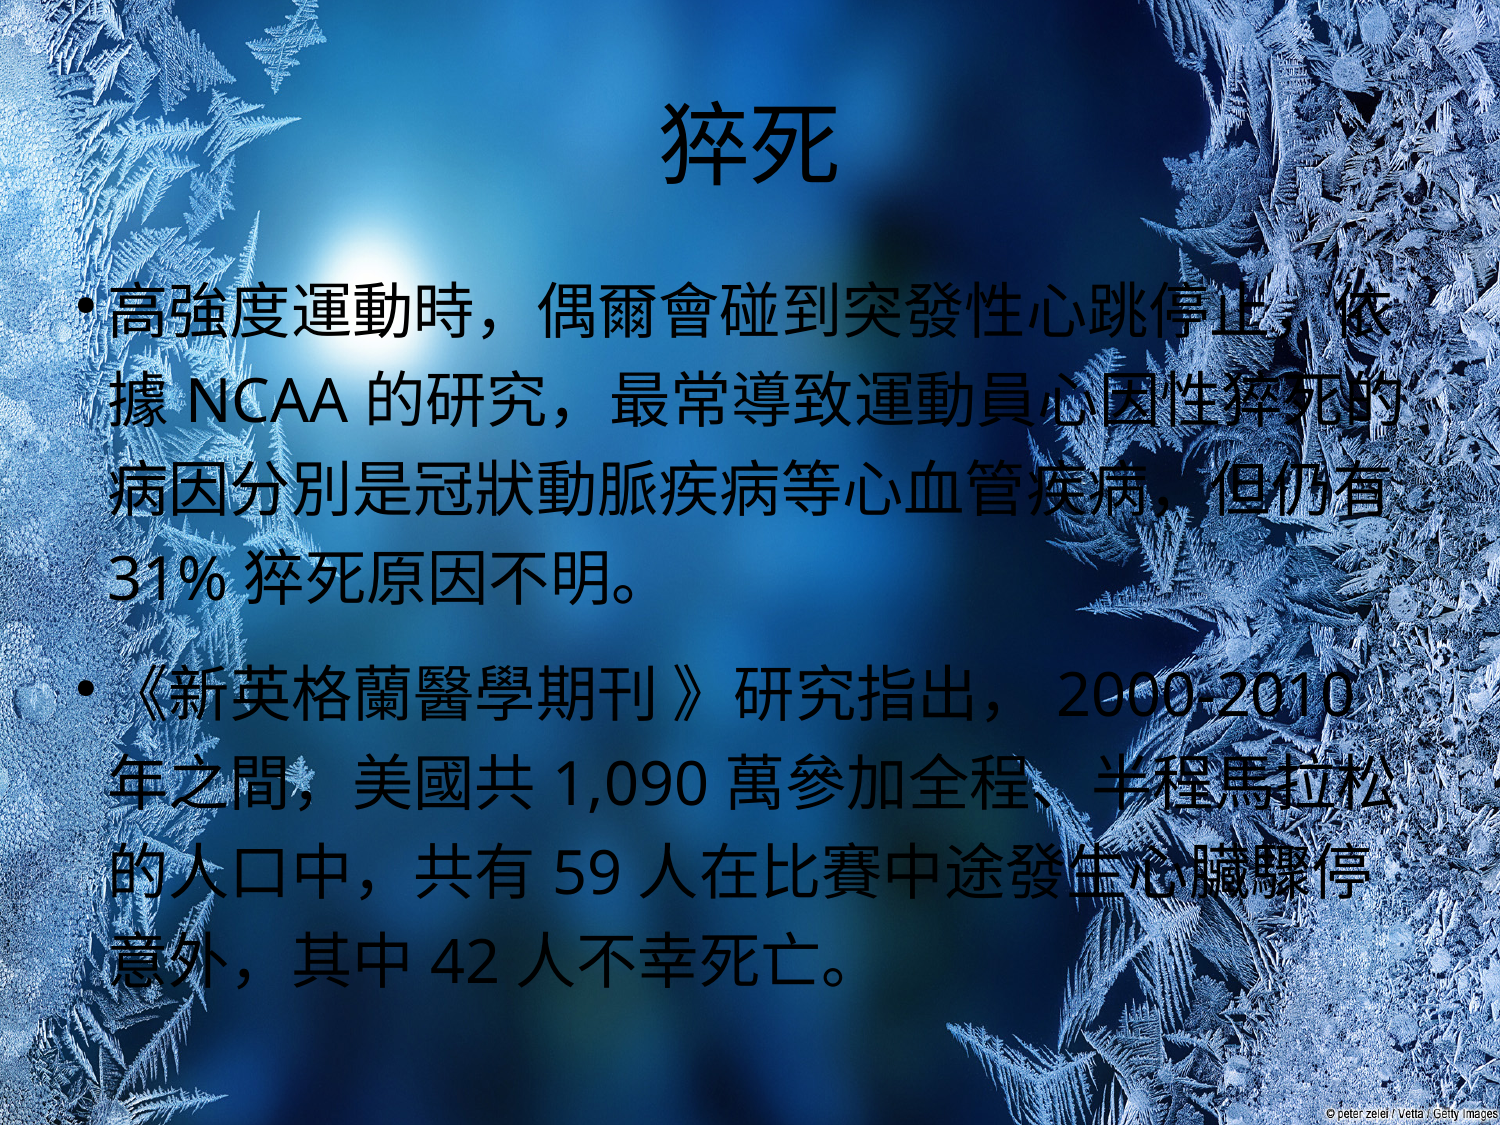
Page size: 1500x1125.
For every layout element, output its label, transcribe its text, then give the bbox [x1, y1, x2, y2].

list 高強度運動時，偶爾會碰到突發性心跳停止，依據NCAA的研究，最常導致運動員心因性猝死的病因分別是冠狀動脈疾病等心血管疾病，但仍有31%猝死原因不明。 《新英格蘭醫學期刊 》研究指出，2000-2010年之間，美國共1,090萬參加全程、半程馬拉松的人口中，共有59人在比賽中途發生心臟驟停意外，其中42人不幸死亡。 [75, 262, 1425, 1005]
title 猝死 [75, 45, 1425, 233]
picture [0, 0, 1500, 1125]
